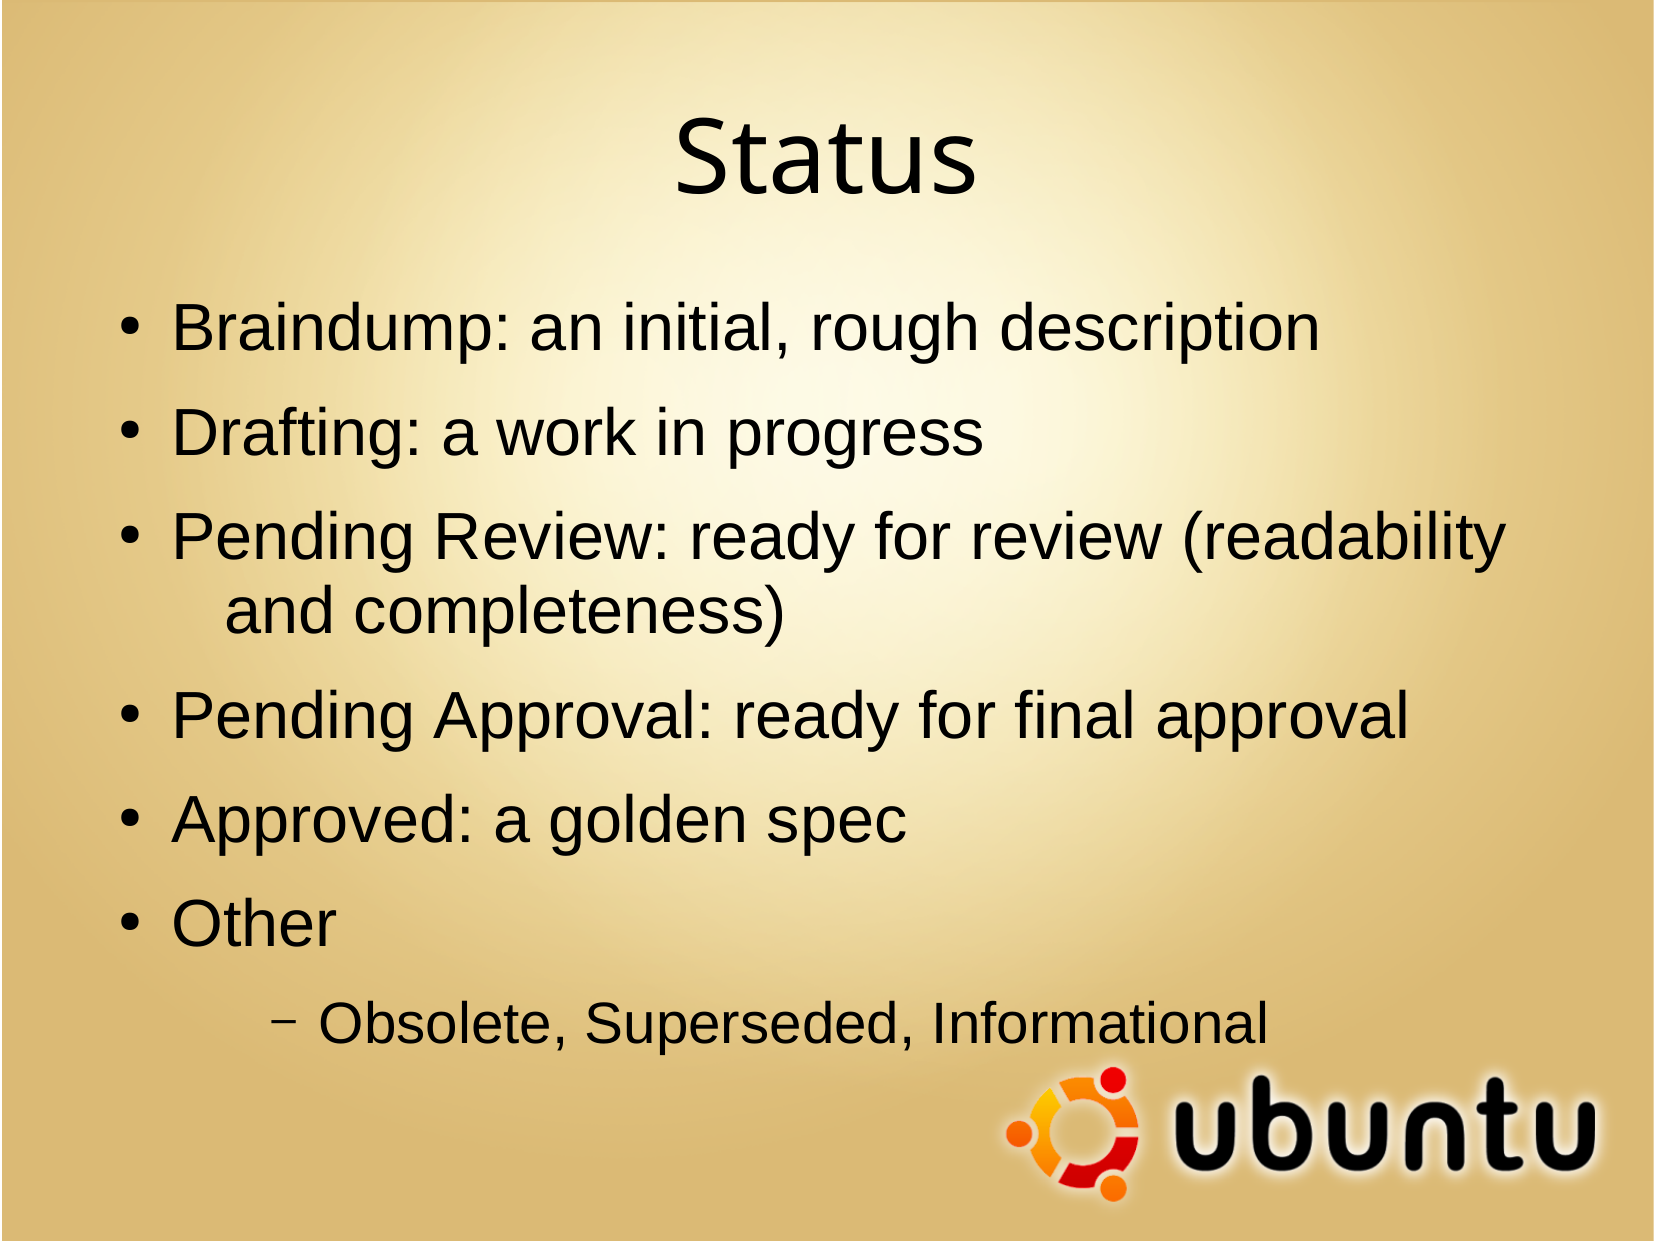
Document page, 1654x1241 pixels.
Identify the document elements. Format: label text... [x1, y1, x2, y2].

title Status [82, 49, 1571, 257]
list Braindump: an initial, rough description Drafting: a work in progress Pending Review: ready for review (readability and completeness) Pending Approval: ready for final approval Approved: a golden spec Other Obsolete, Superseded, Informational [82, 290, 1571, 1123]
picture [2, 0, 1654, 1241]
